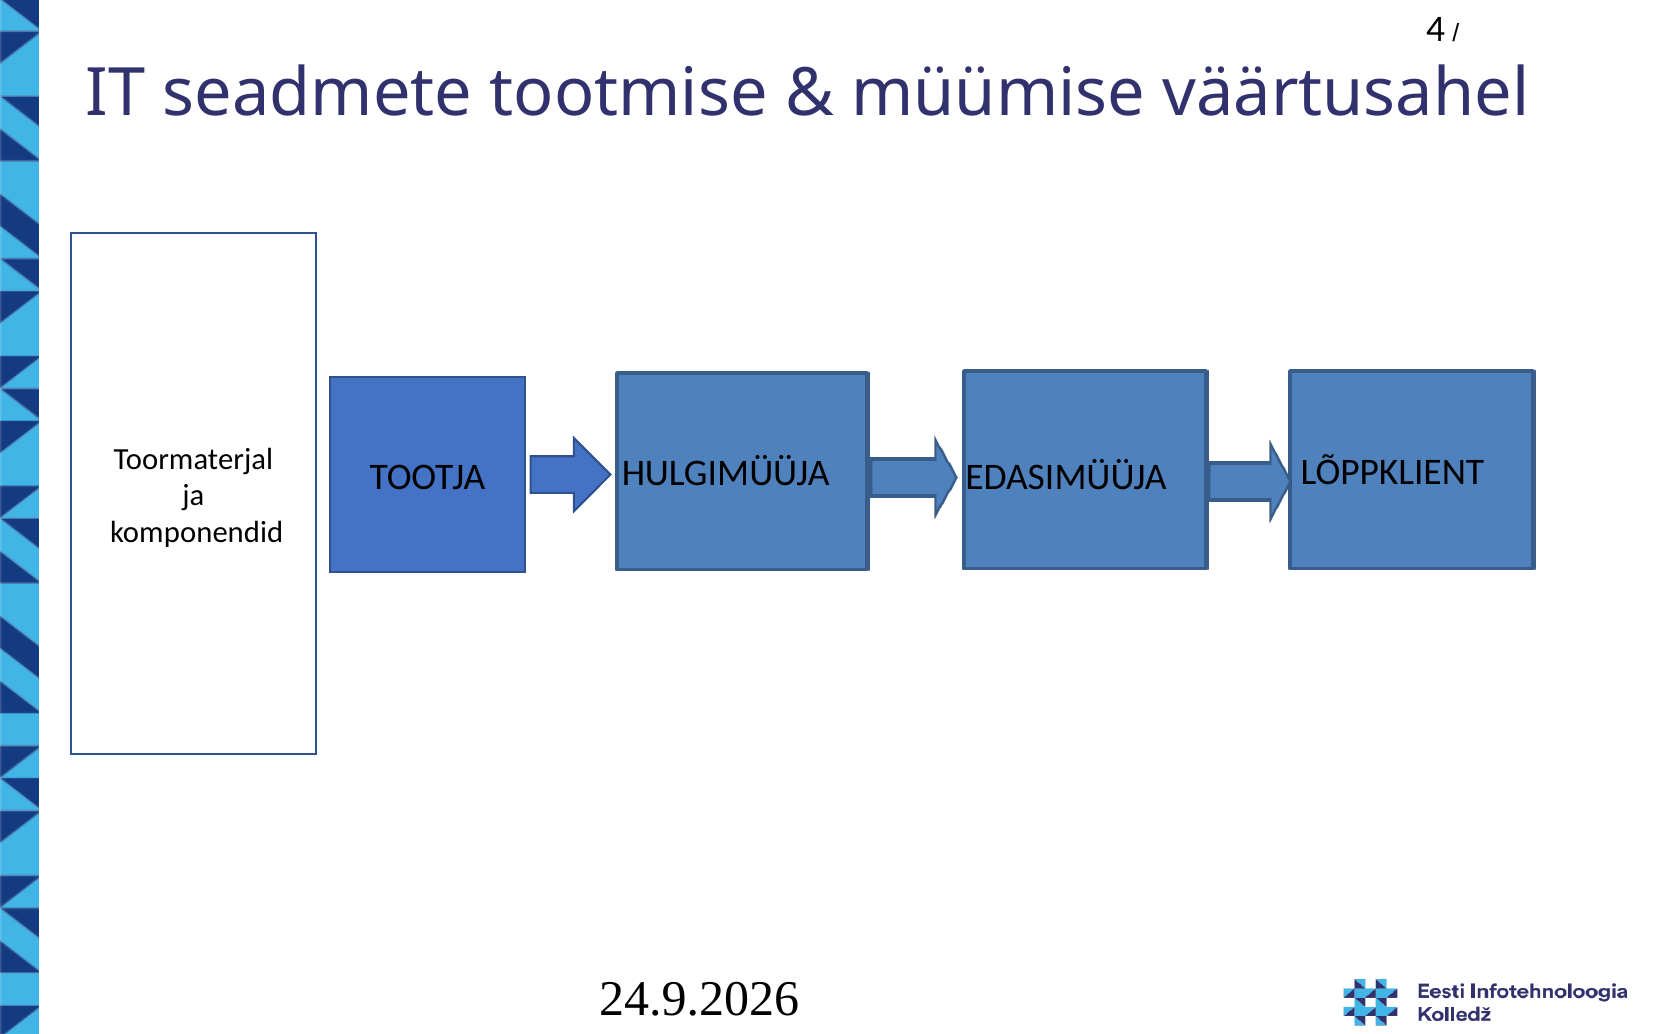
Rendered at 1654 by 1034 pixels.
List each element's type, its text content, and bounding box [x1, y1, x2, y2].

text_box 26.2.2017 [584, 957, 1108, 1013]
picture [962, 369, 1536, 570]
picture [615, 371, 958, 571]
text_box Toormaterjal ja komponendid [71, 233, 316, 754]
text_box [530, 438, 611, 512]
title IT seadmete tootmise & müümise väärtusahel [70, 41, 1630, 130]
text_box TOOTJA [330, 377, 525, 572]
text_box EDASIMÜÜJA [958, 444, 1208, 505]
text_box LÕPPKLIENT [1292, 439, 1541, 500]
text_box HULGIMÜÜJA [606, 440, 870, 508]
